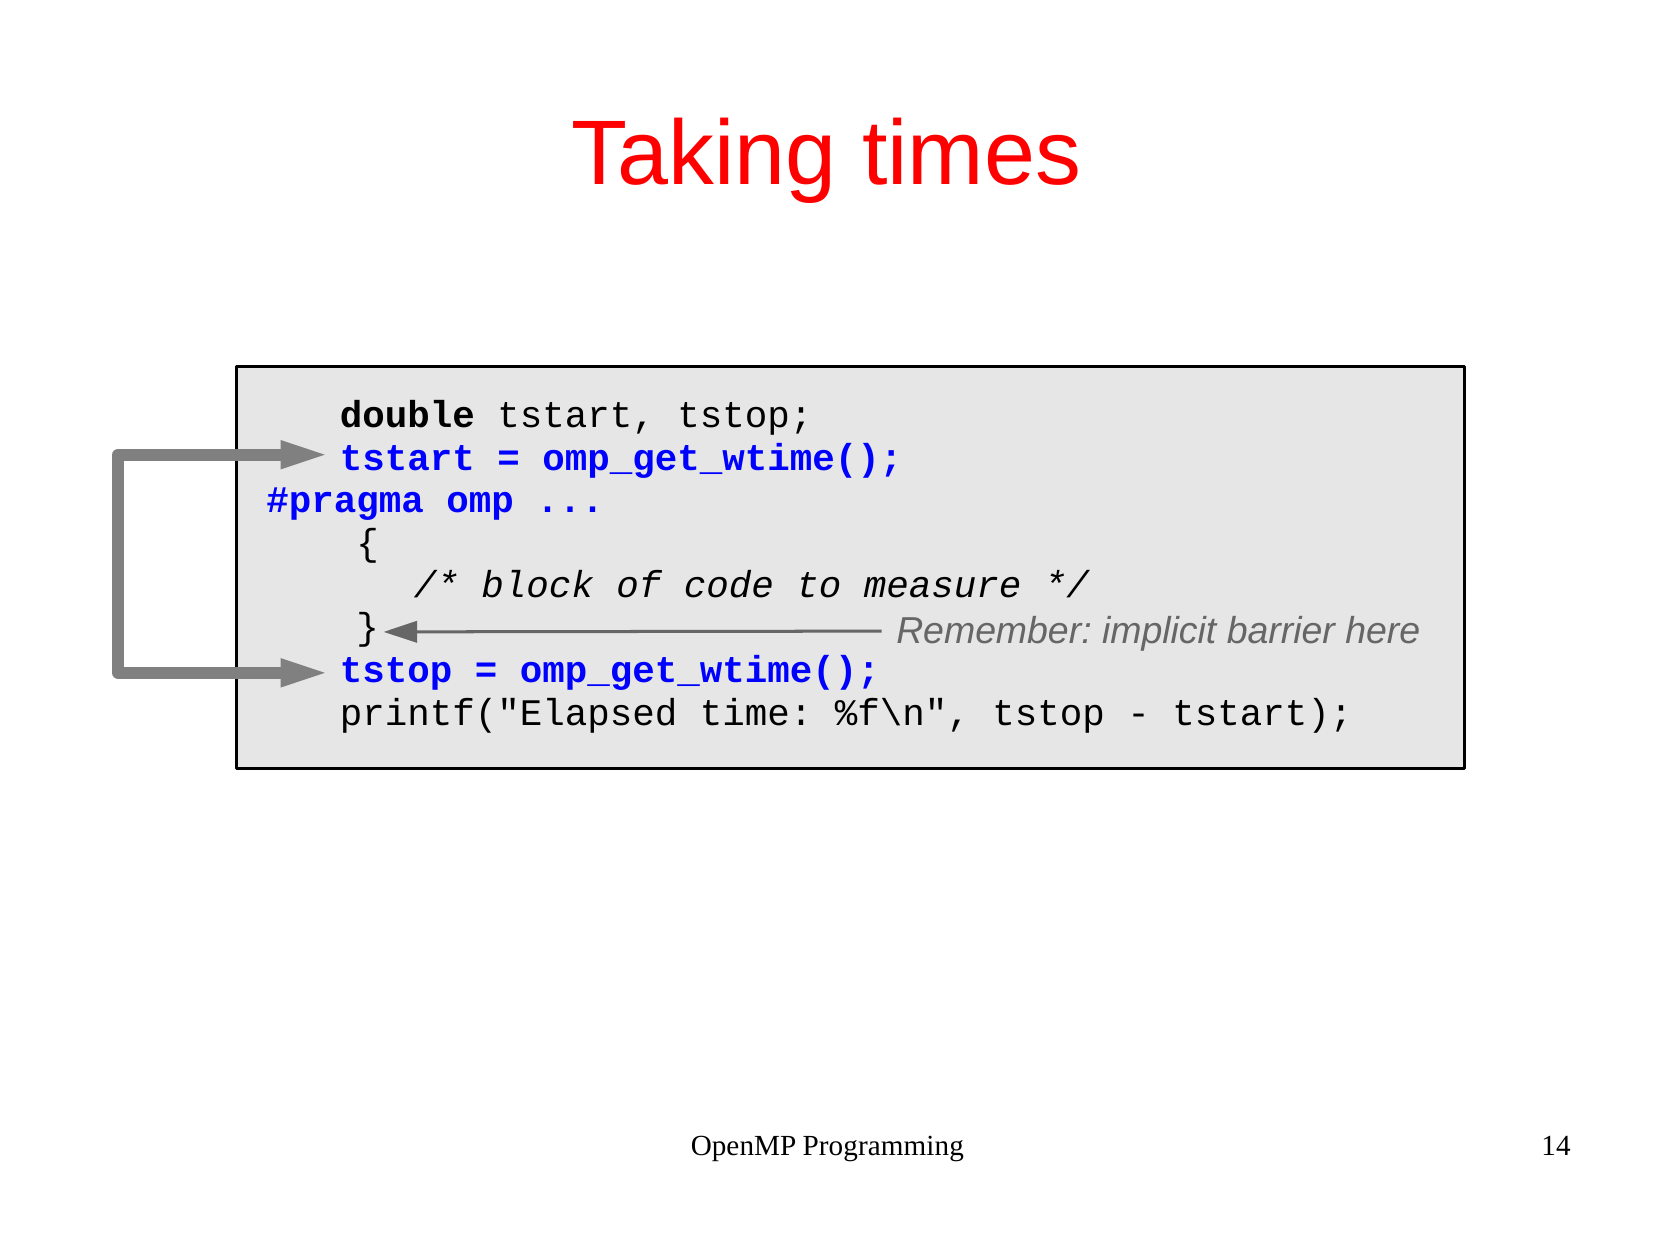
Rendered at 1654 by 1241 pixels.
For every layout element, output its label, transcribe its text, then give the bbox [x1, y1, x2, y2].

text_box Remember: implicit barrier here [881, 602, 1436, 660]
text_box double tstart, tstop; tstart = omp_get_wtime(); #pragma omp ... { /* block of code to measure */ } tstop = omp_get_wtime(); printf("Elapsed time: %f\n", tstop - tstart); [236, 366, 1465, 769]
title Taking times [82, 49, 1571, 257]
